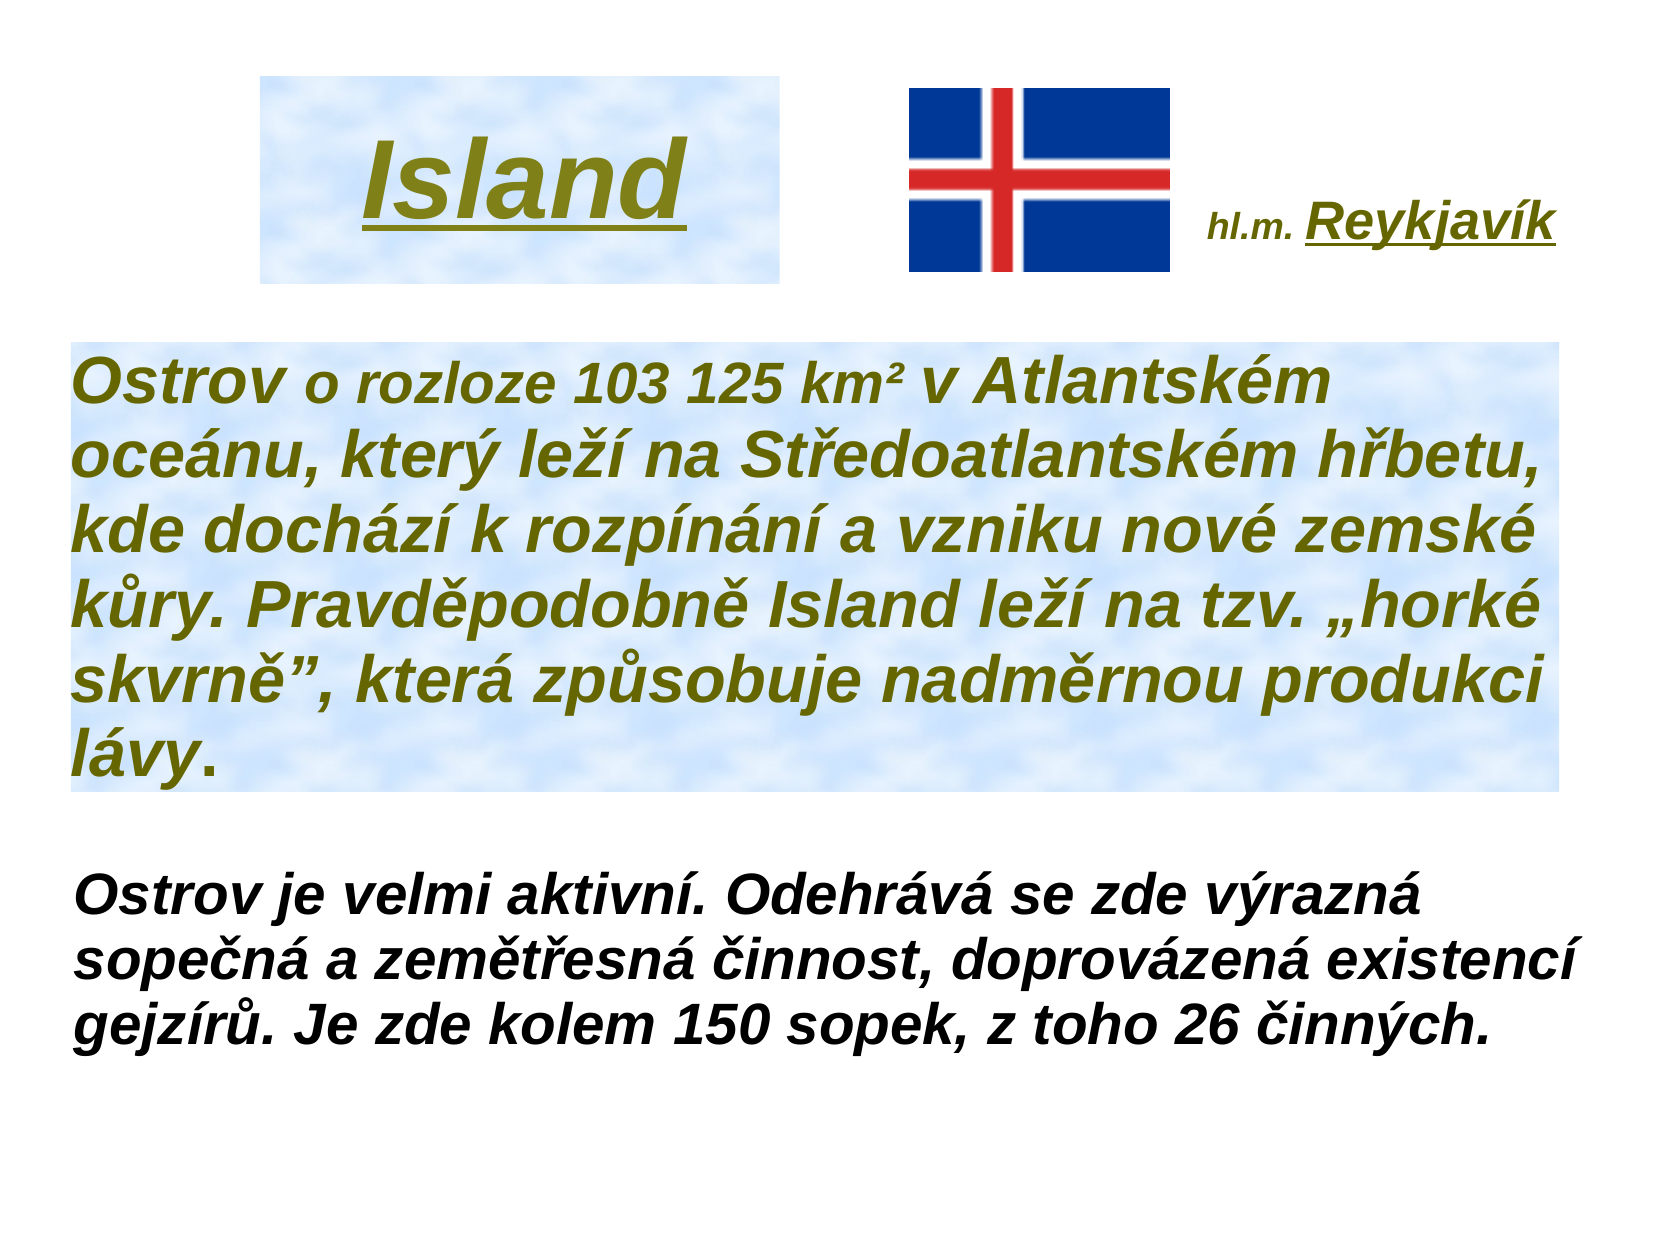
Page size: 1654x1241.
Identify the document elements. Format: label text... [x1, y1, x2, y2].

picture [909, 88, 1170, 272]
subtitle Ostrov o rozloze 103 125 km² v Atlantském oceánu, který leží na Středoatlantském hřbetu, kde dochází k rozpínání a vzniku nové zemské kůry. Pravděpodobně Island leží na tzv. „horké skvrně”, která způsobuje nadměrnou produkci lávy. [70, 342, 1560, 792]
text_box Ostrov je velmi aktivní. Odehrává se zde výrazná sopečná a zemětřesná činnost, doprovázená existencí gejzírů. Je zde kolem 150 sopek, z toho 26 činných. [59, 853, 1607, 1083]
text_box hl.m. Reykjavík [1192, 183, 1571, 260]
title Island [259, 76, 780, 284]
